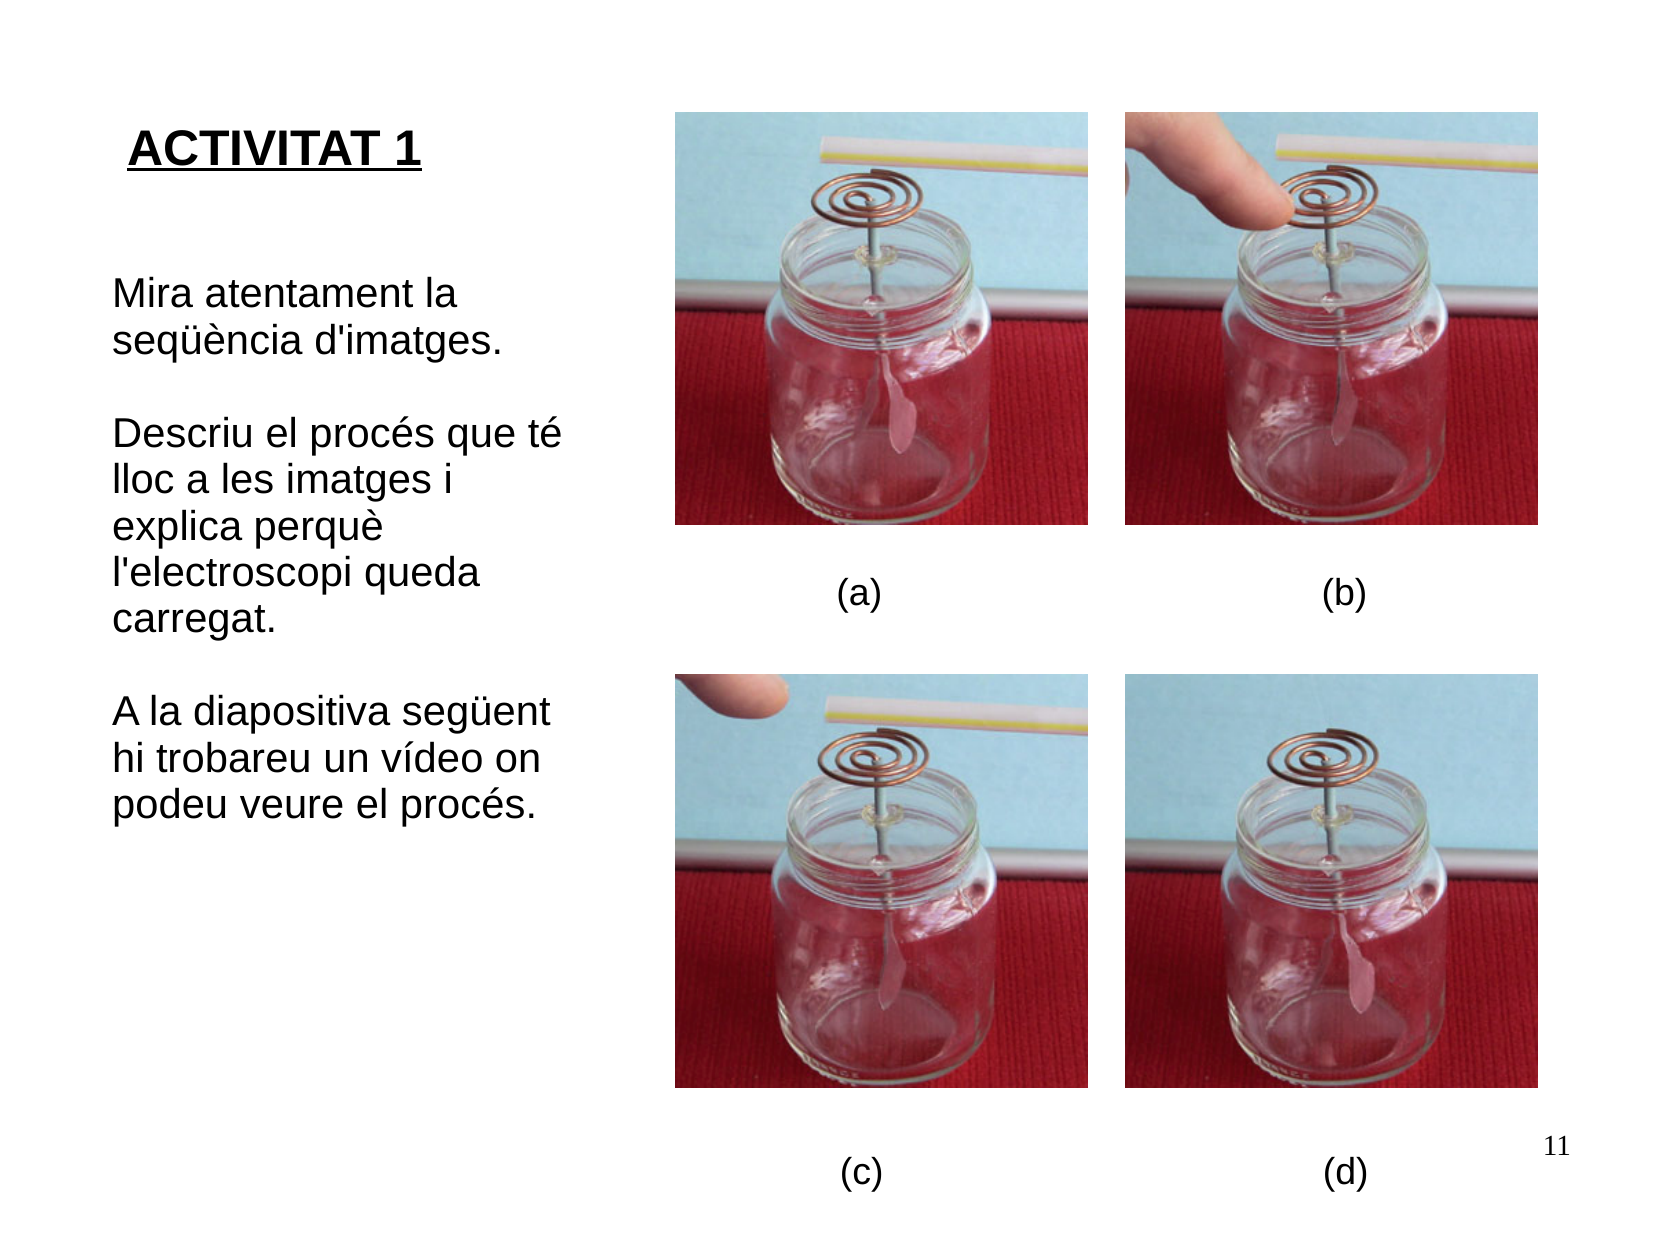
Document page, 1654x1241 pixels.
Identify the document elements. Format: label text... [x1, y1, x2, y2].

picture [1125, 112, 1538, 526]
picture [675, 112, 1088, 526]
text_box (c) (d) [825, 1143, 1501, 1201]
text_box Mira atentament la seqüència d'imatges. Descriu el procés que té lloc a les imatges i explica perquè l'electroscopi queda carregat. A la diapositiva següent hi trobareu un vídeo on podeu veure el procés. [97, 262, 601, 928]
text_box ACTIVITAT 1 [112, 112, 601, 184]
text_box (a) (b) [821, 563, 1497, 621]
picture [1125, 674, 1538, 1088]
picture [675, 674, 1088, 1088]
